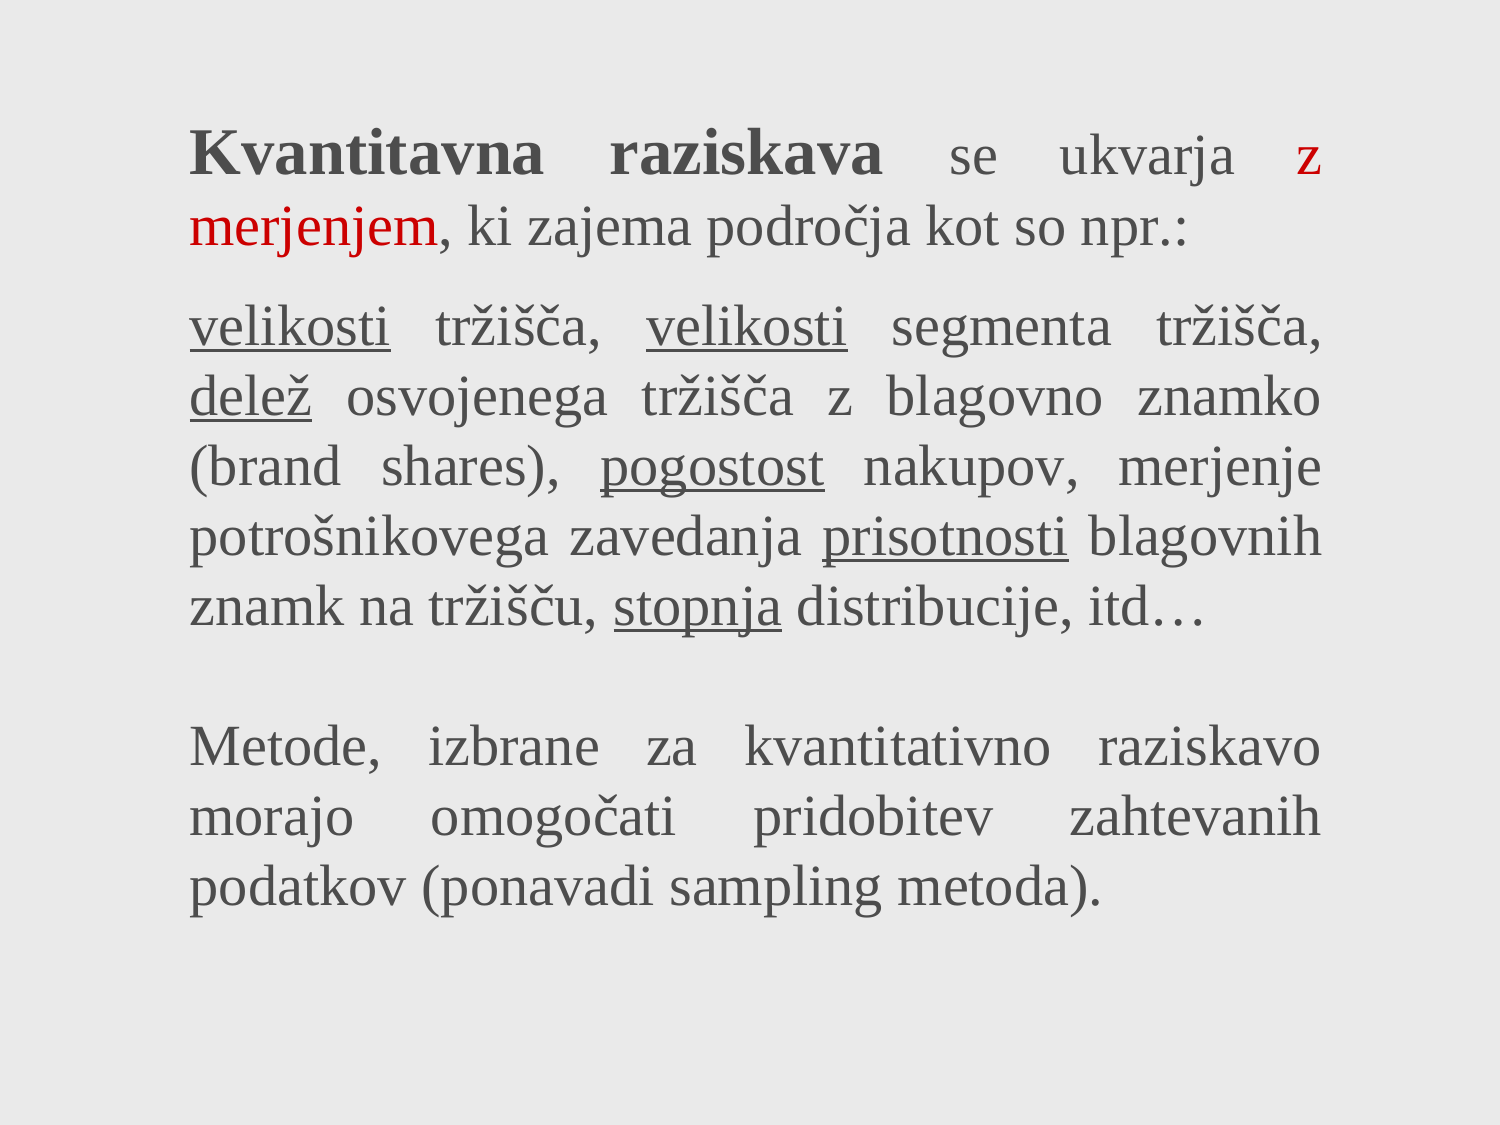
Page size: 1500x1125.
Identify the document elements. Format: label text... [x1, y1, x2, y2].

text_box Kvantitavna raziskava se ukvarja z merjenjem, ki zajema področja kot so npr.: velikosti tržišča, velikosti segmenta tržišča, delež osvojenega tržišča z blagovno znamko (brand shares), pogostost nakupov, merjenje potrošnikovega zavedanja prisotnosti blagovnih znamk na tržišču, stopnja distribucije, itd… Metode, izbrane za kvantitativno raziskavo morajo omogočati pridobitev zahtevanih podatkov (ponavadi sampling metoda). [174, 99, 1338, 996]
